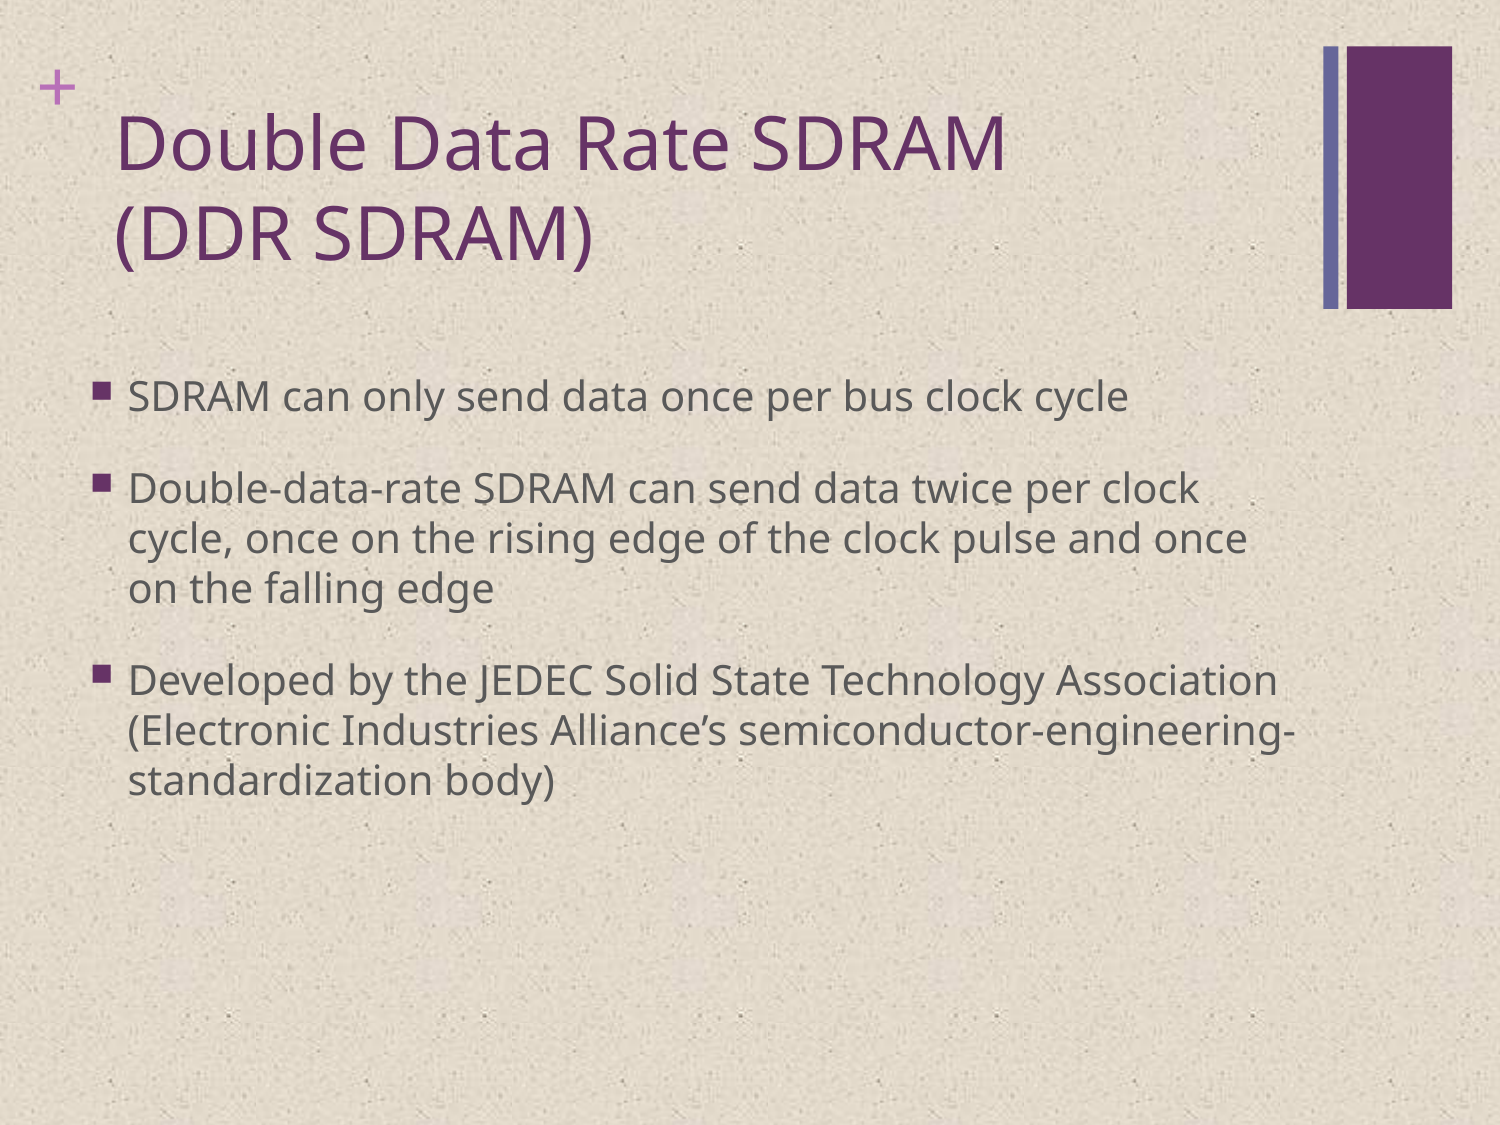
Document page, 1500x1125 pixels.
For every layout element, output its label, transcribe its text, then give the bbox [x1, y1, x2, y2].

title Double Data Rate SDRAM (DDR SDRAM) [99, 87, 1340, 271]
list SDRAM can only send data once per bus clock cycle Double-data-rate SDRAM can send data twice per clock cycle, once on the rising edge of the clock pulse and once on the falling edge Developed by the JEDEC Solid State Technology Association (Electronic Industries Alliance’s semiconductor-engineering-standardization body) [75, 362, 1315, 1080]
picture [0, 0, 1500, 1125]
